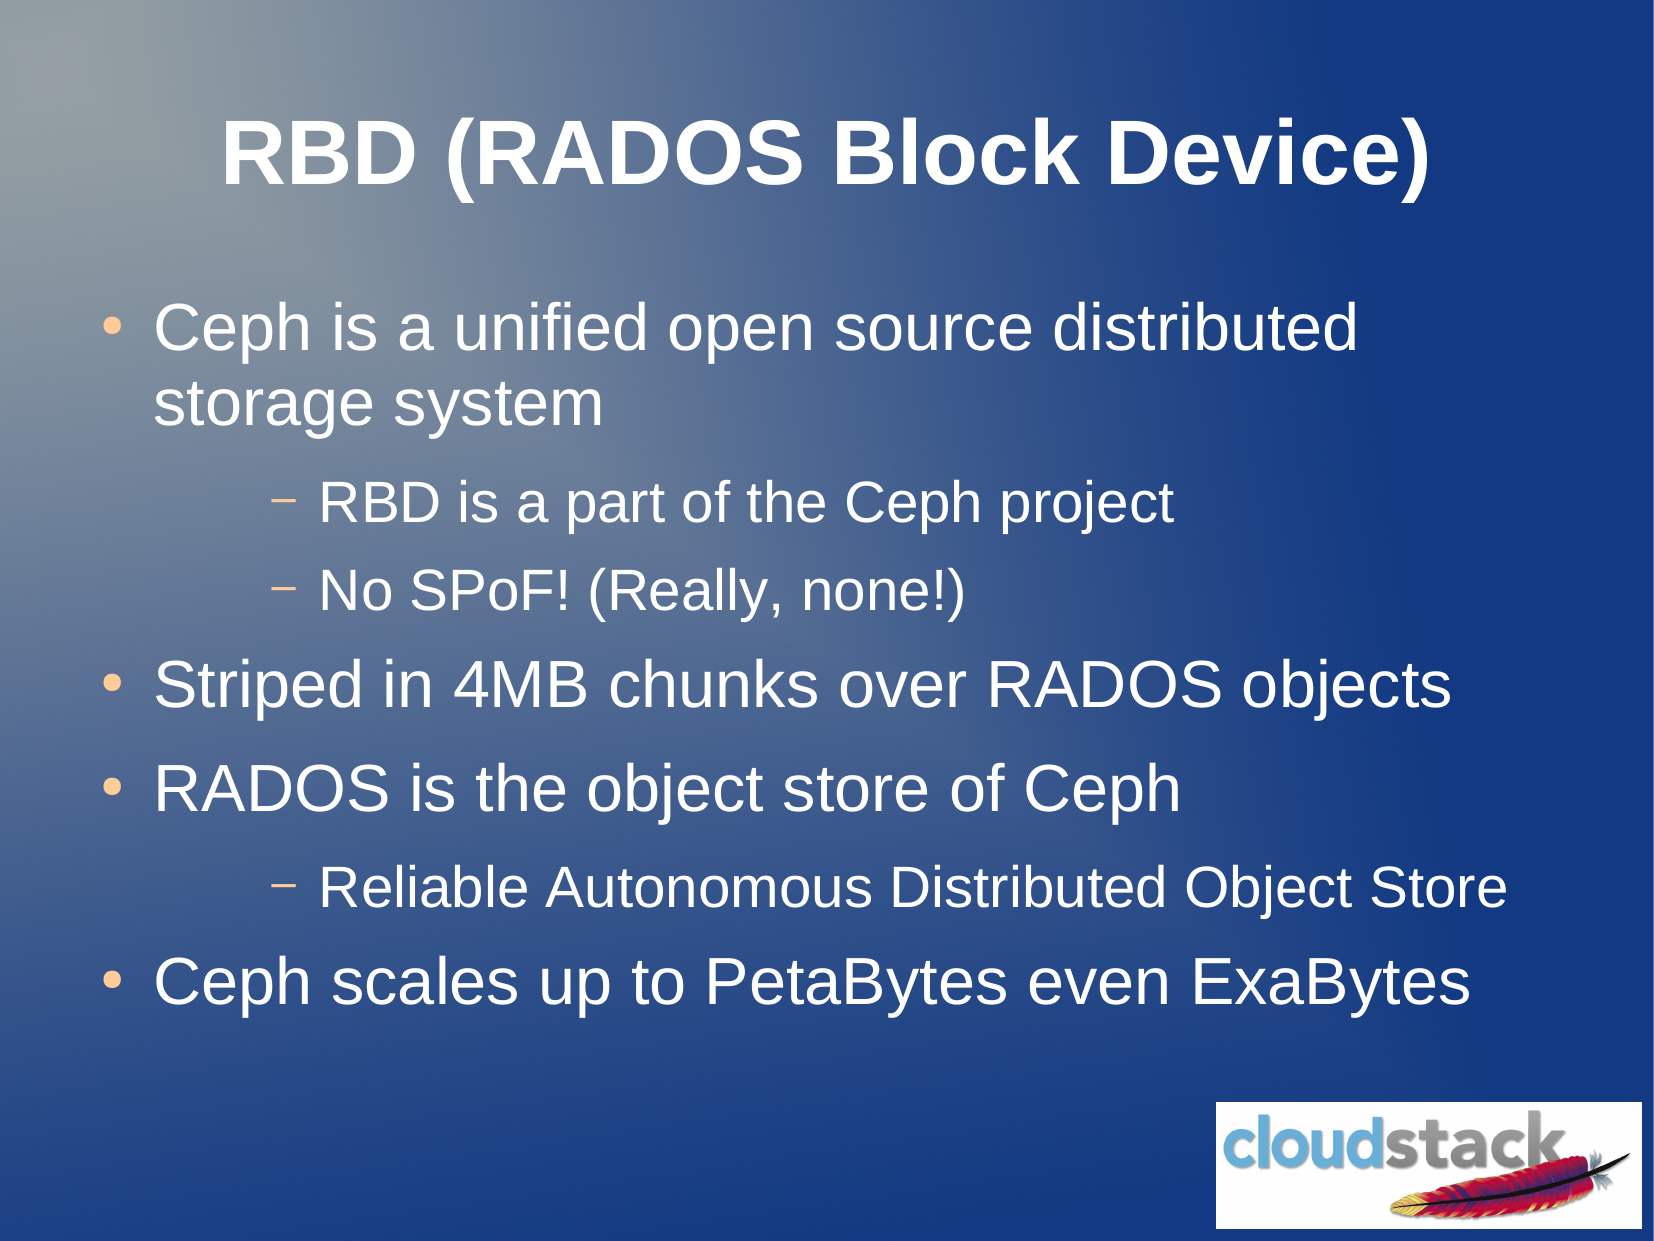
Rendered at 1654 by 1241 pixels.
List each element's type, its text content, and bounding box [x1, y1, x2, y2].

picture [0, 0, 1654, 1241]
list Ceph is a unified open source distributed storage system RBD is a part of the Ceph project No SPoF! (Really, none!) Striped in 4MB chunks over RADOS objects RADOS is the object store of Ceph Reliable Autonomous Distributed Object Store Ceph scales up to PetaBytes even ExaBytes [82, 290, 1571, 1019]
title RBD (RADOS Block Device) [82, 49, 1571, 257]
